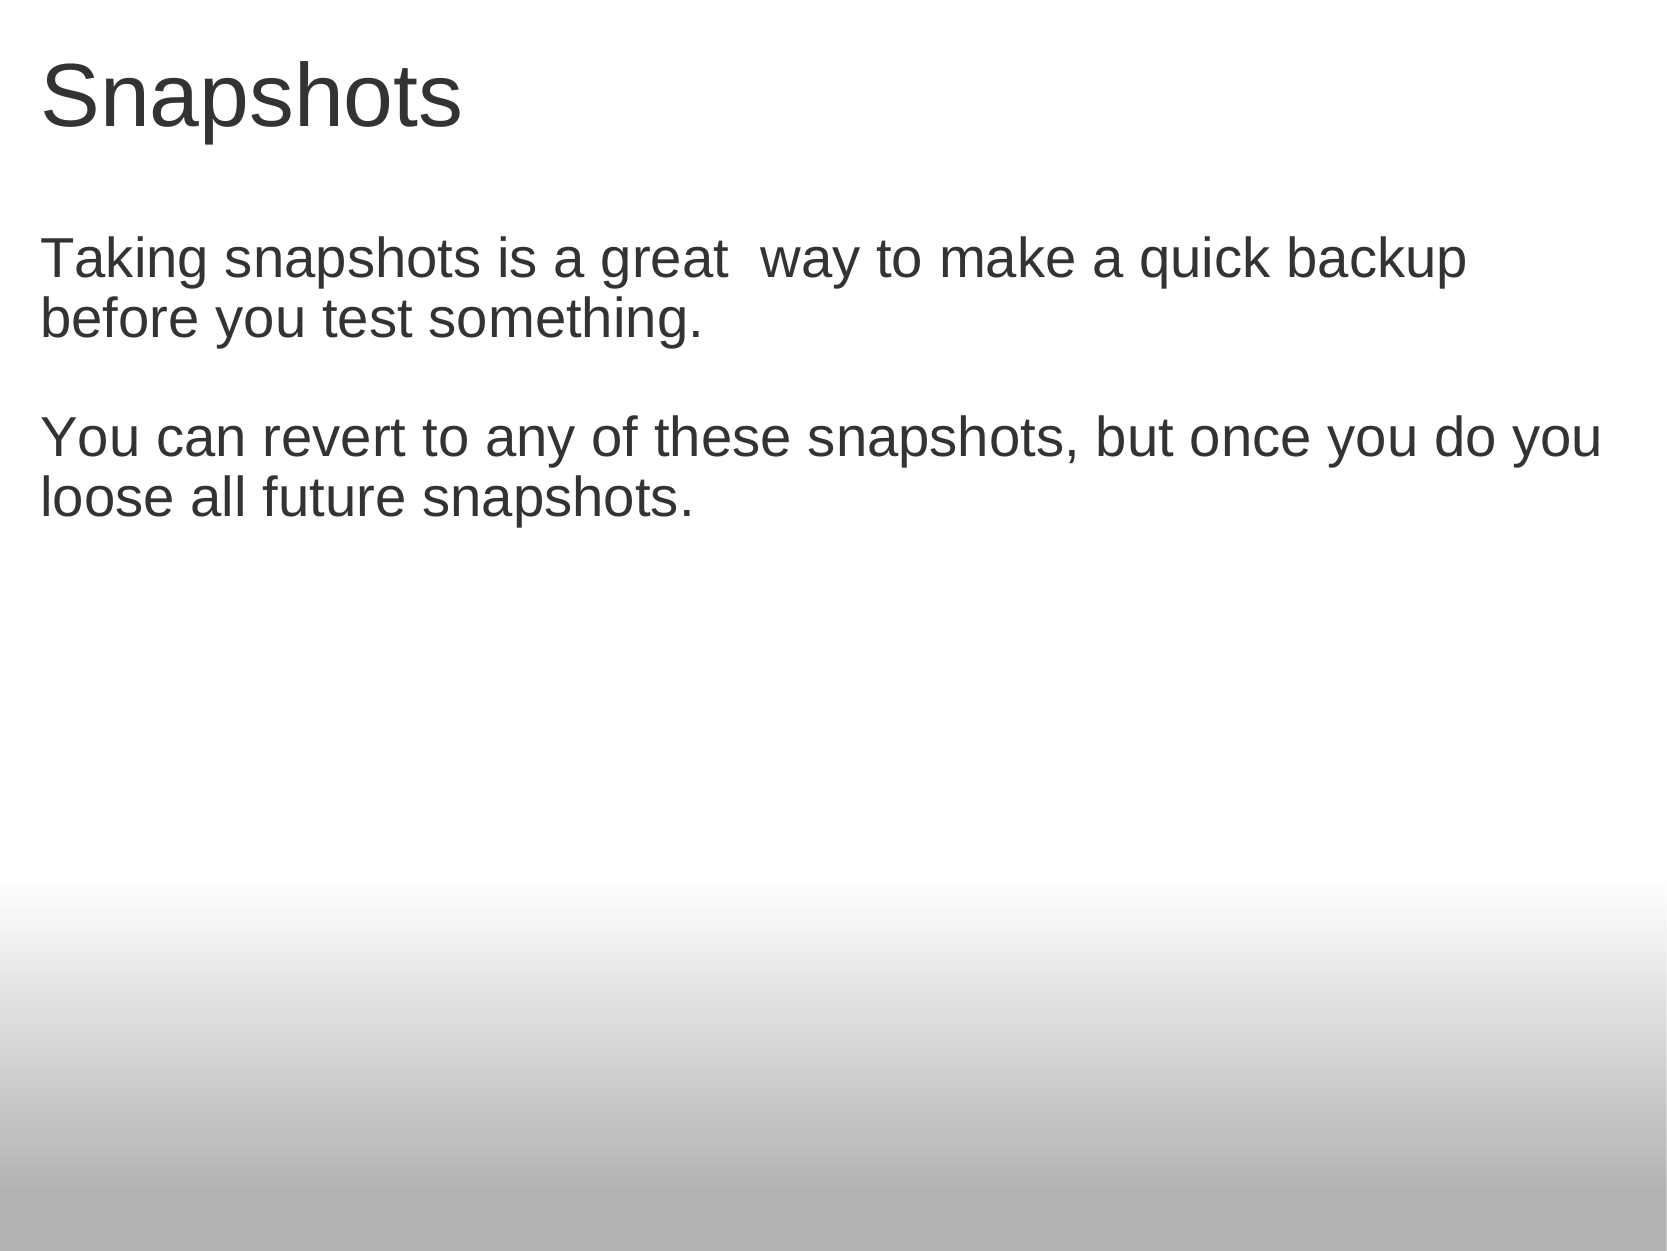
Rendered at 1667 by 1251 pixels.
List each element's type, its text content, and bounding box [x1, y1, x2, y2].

list Taking snapshots is a great way to make a quick backup before you test something. You can revert to any of these snapshots, but once you do you loose all future snapshots. [40, 229, 1627, 1129]
picture [0, 0, 1667, 1251]
title Snapshots [40, 50, 1627, 201]
